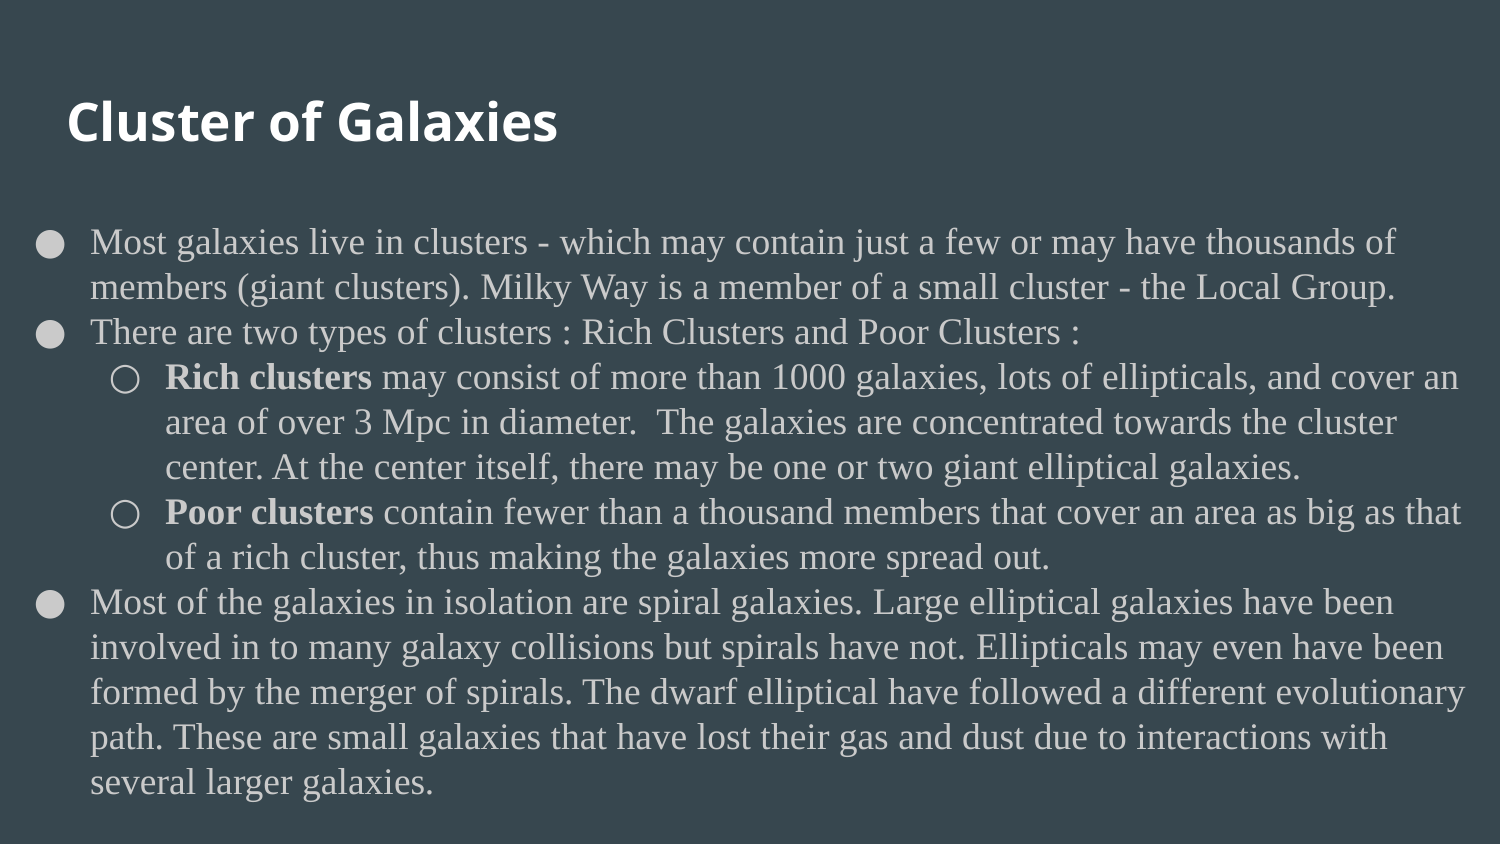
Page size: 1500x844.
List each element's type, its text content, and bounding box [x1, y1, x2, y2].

text_box Most galaxies live in clusters - which may contain just a few or may have thousands of members (giant clusters). Milky Way is a member of a small cluster - the Local Group. There are two types of clusters : Rich Clusters and Poor Clusters : Rich clusters may consist of more than 1000 galaxies, lots of ellipticals, and cover an area of over 3 Mpc in diameter. The galaxies are concentrated towards the cluster center. At the center itself, there may be one or two giant elliptical galaxies. Poor clusters contain fewer than a thousand members that cover an area as big as that of a rich cluster, thus making the galaxies more spread out. Most of the galaxies in isolation are spiral galaxies. Large elliptical galaxies have been involved in to many galaxy collisions but spirals have not. Ellipticals may even have been formed by the merger of spirals. The dwarf elliptical have followed a different evolutionary path. These are small galaxies that have lost their gas and dust due to interactions with several larger galaxies. [0, 202, 1500, 818]
title Cluster of Galaxies [51, 72, 1449, 167]
